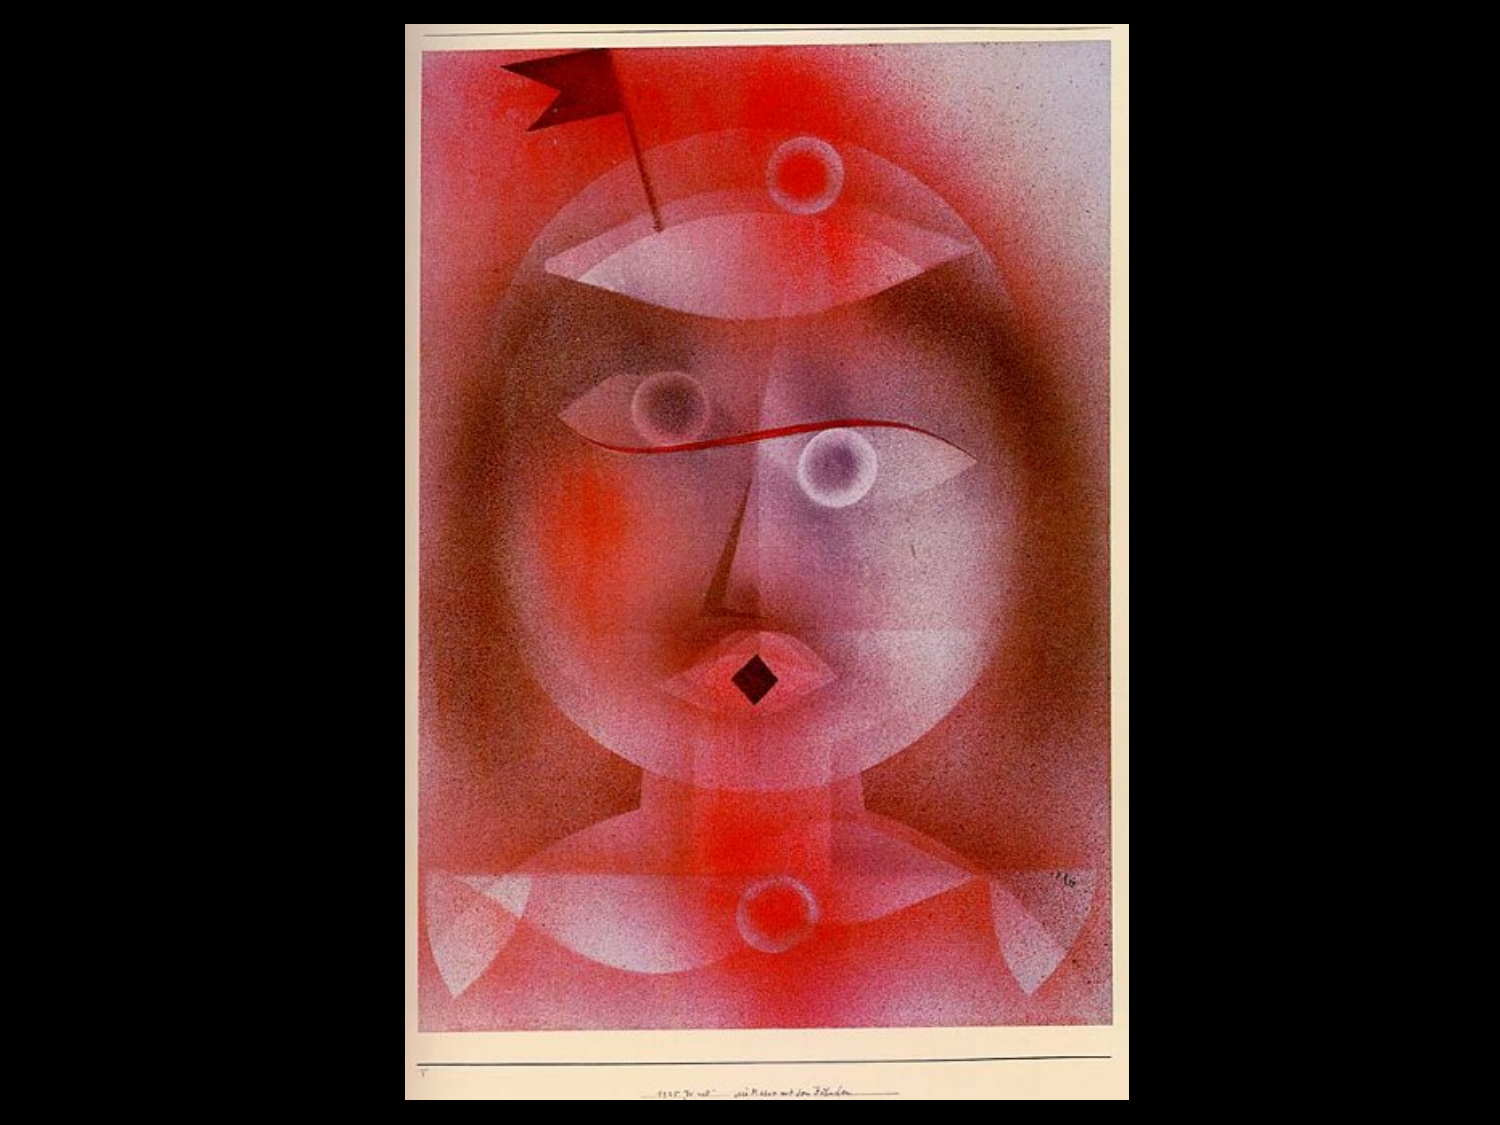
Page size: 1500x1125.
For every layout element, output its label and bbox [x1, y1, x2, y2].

picture [405, 24, 1129, 1101]
